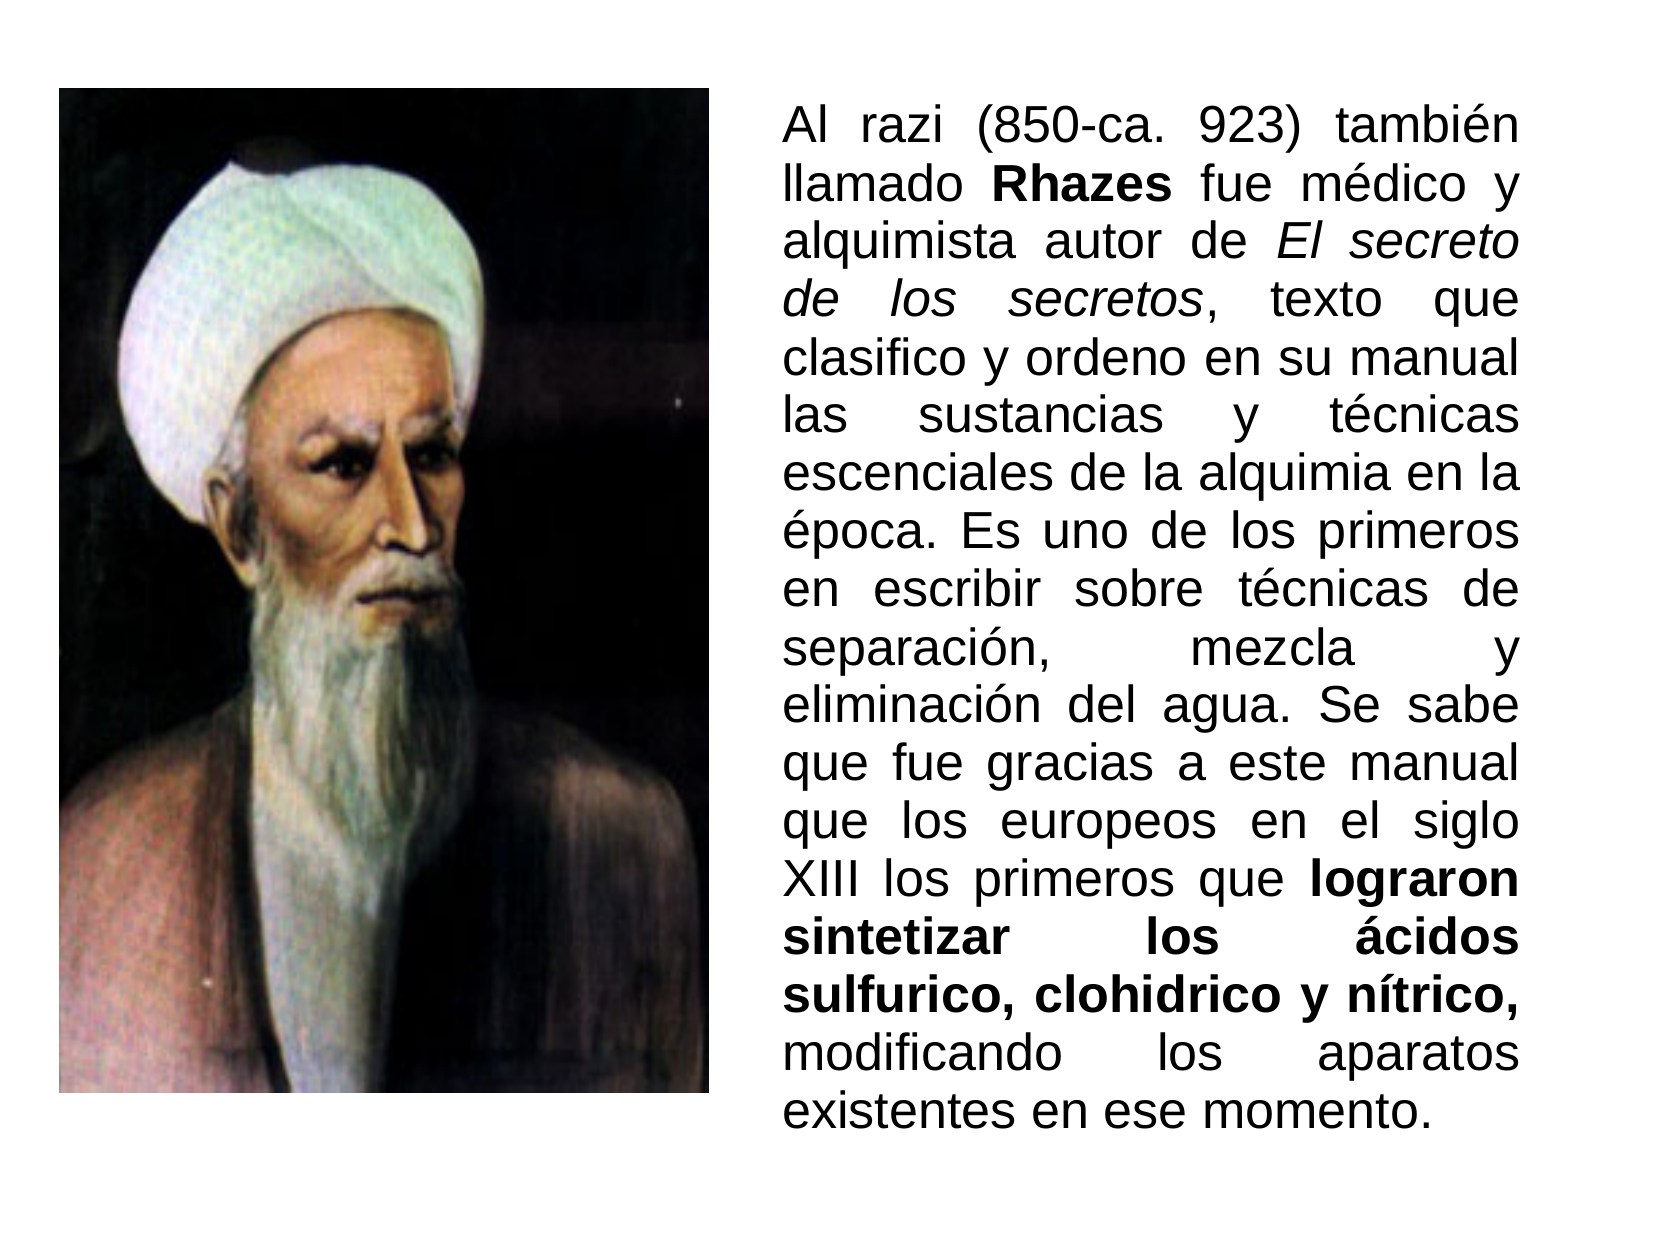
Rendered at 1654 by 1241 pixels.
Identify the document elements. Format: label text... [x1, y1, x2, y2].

text_box Al razi (850-ca. 923) también llamado Rhazes fue médico y alquimista autor de El secreto de los secretos, texto que clasifico y ordeno en su manual las sustancias y técnicas escenciales de la alquimia en la época. Es uno de los primeros en escribir sobre técnicas de separación, mezcla y eliminación del agua. Se sabe que fue gracias a este manual que los europeos en el siglo XIII los primeros que lograron sintetizar los ácidos sulfurico, clohidrico y nítrico, modificando los aparatos existentes en ese momento. [767, 88, 1536, 1148]
picture [59, 88, 709, 1093]
